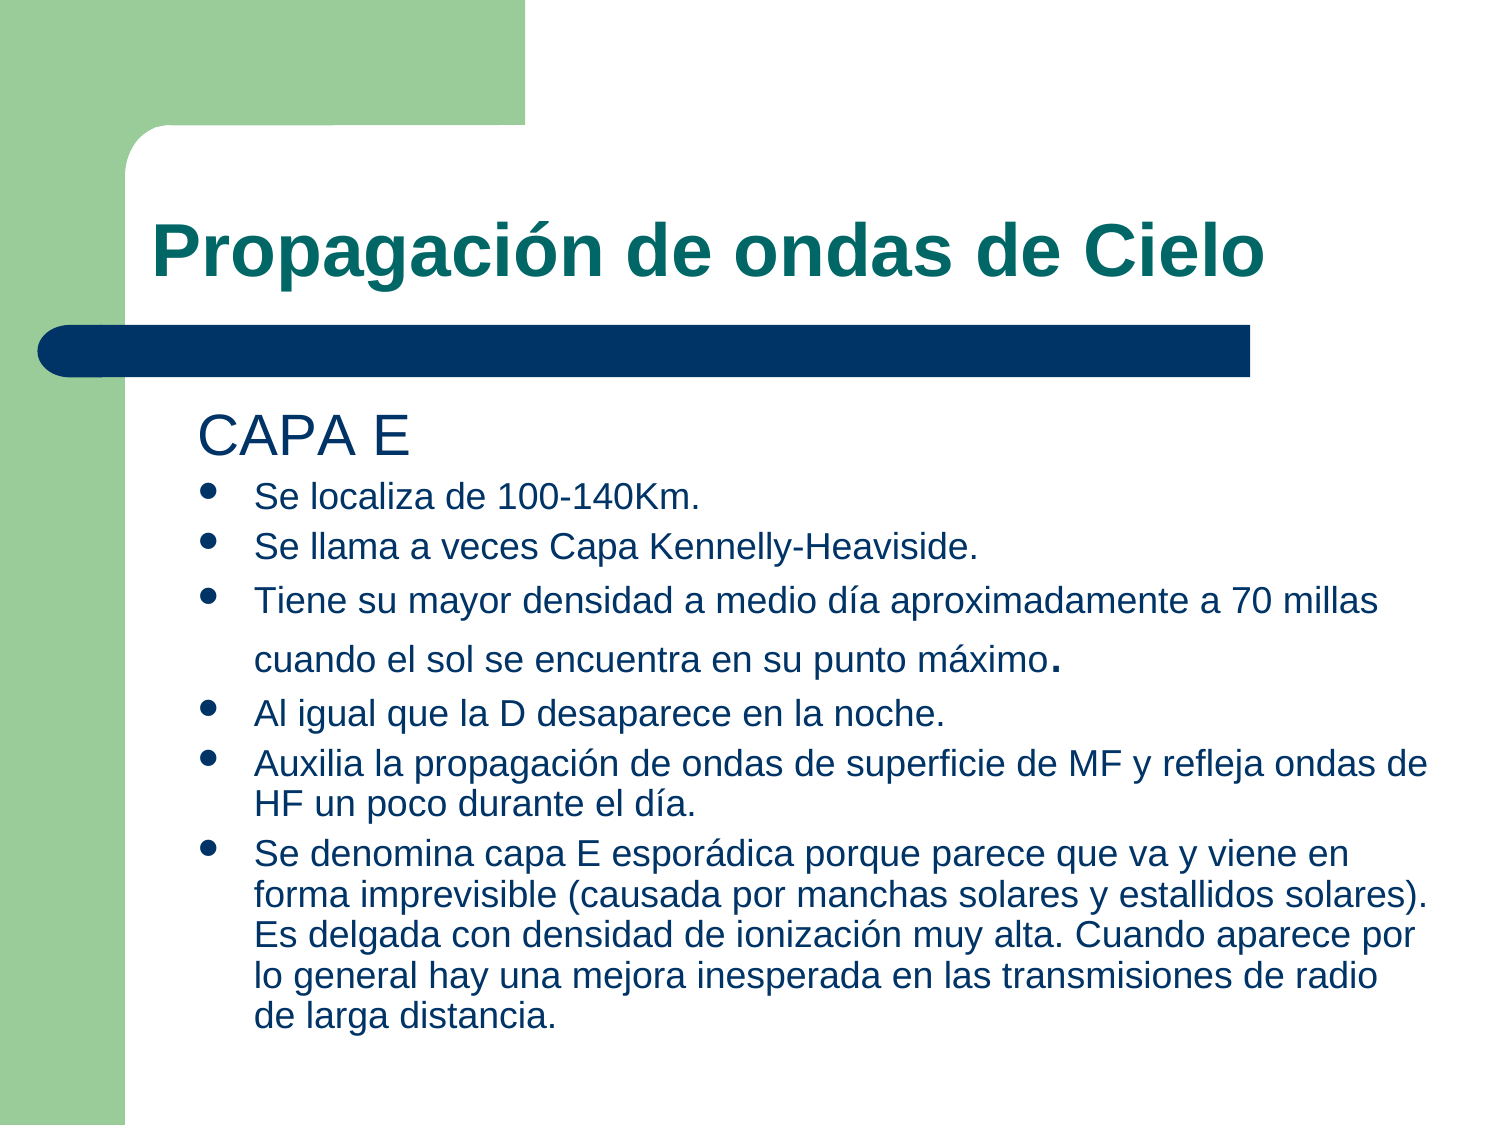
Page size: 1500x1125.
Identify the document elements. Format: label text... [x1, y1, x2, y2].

list CAPA E Se localiza de 100-140Km. Se llama a veces Capa Kennelly-Heaviside. Tiene su mayor densidad a medio día aproximadamente a 70 millas cuando el sol se encuentra en su punto máximo. Al igual que la D desaparece en la noche. Auxilia la propagación de ondas de superficie de MF y refleja ondas de HF un poco durante el día. Se denomina capa E esporádica porque parece que va y viene en forma imprevisible (causada por manchas solares y estallidos solares). Es delgada con densidad de ionización muy alta. Cuando aparece por lo general hay una mejora inesperada en las transmisiones de radio de larga distancia. [183, 397, 1446, 1125]
title Propagación de ondas de Cielo [136, 136, 1414, 301]
